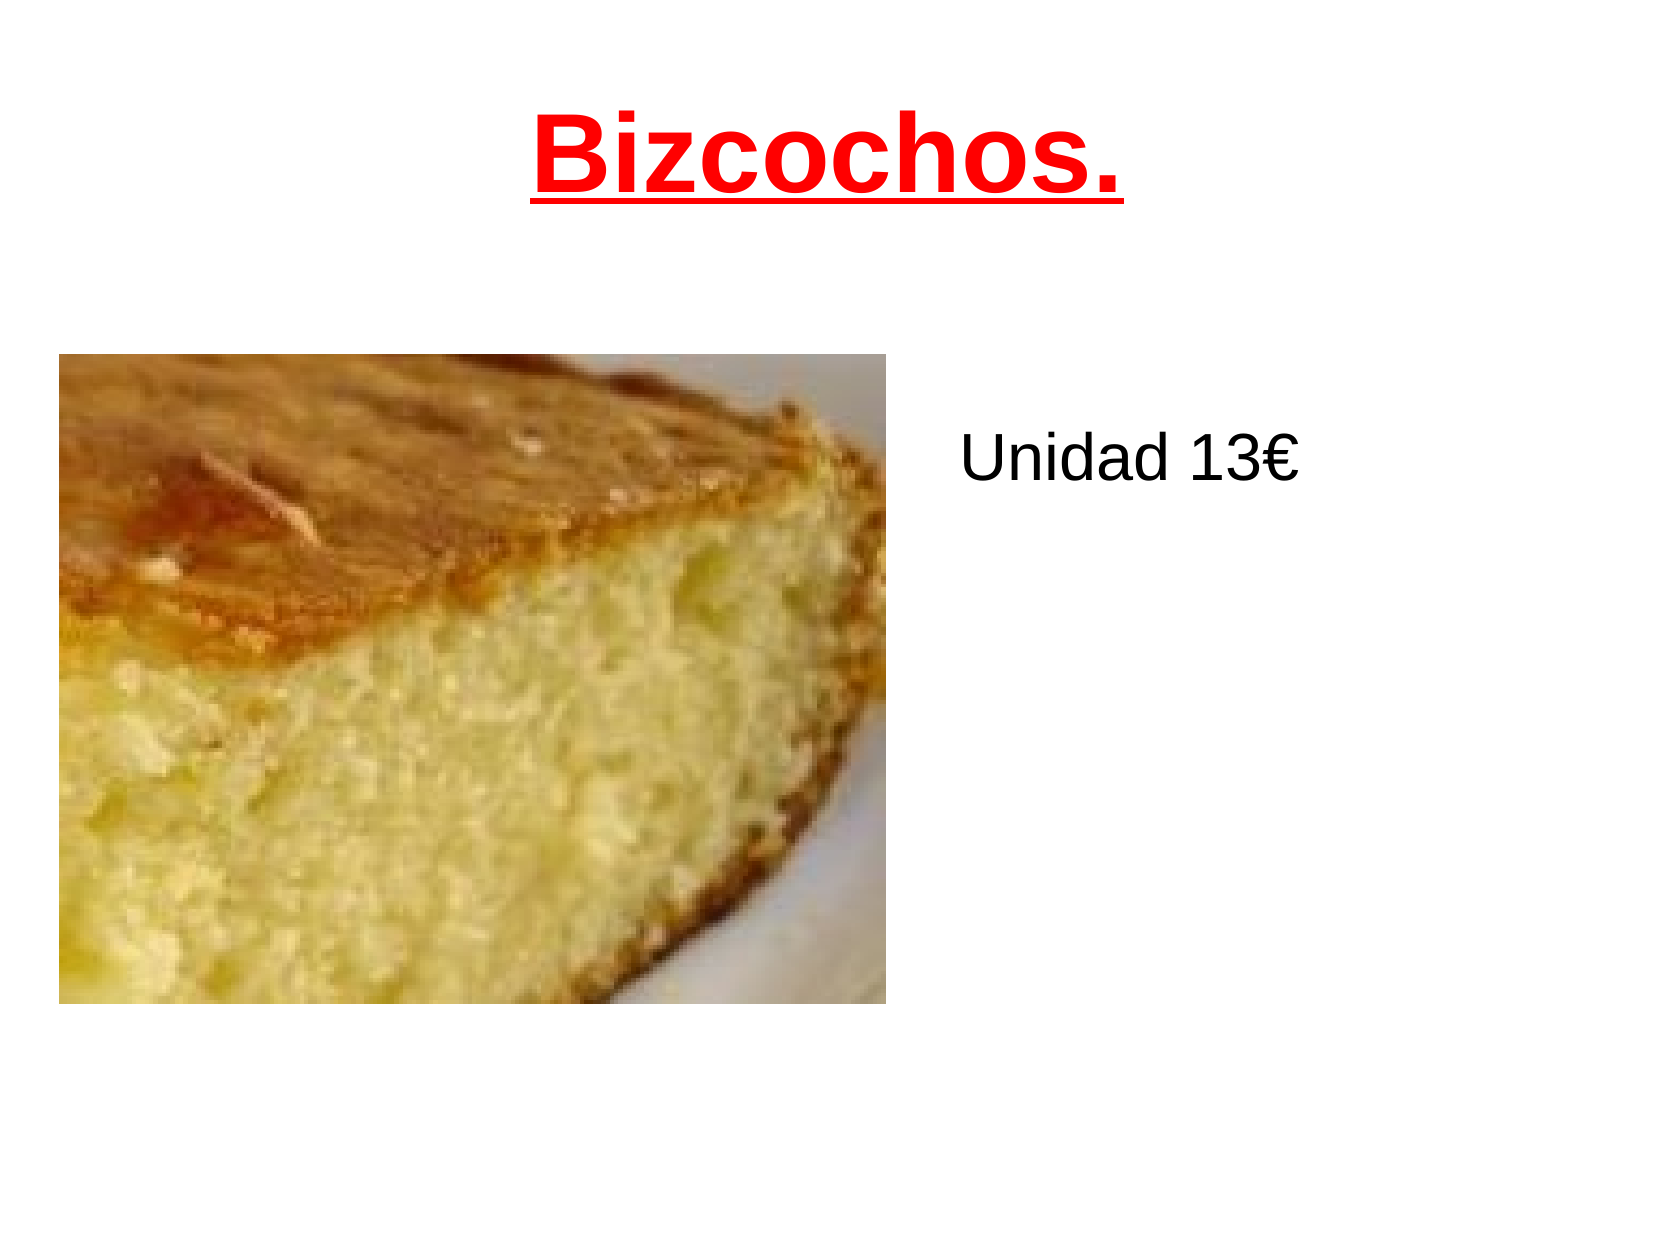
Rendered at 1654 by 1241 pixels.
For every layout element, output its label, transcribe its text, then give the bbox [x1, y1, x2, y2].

picture [59, 354, 886, 1004]
text_box Unidad 13€ [944, 412, 1565, 502]
title Bizcochos. [82, 49, 1571, 257]
